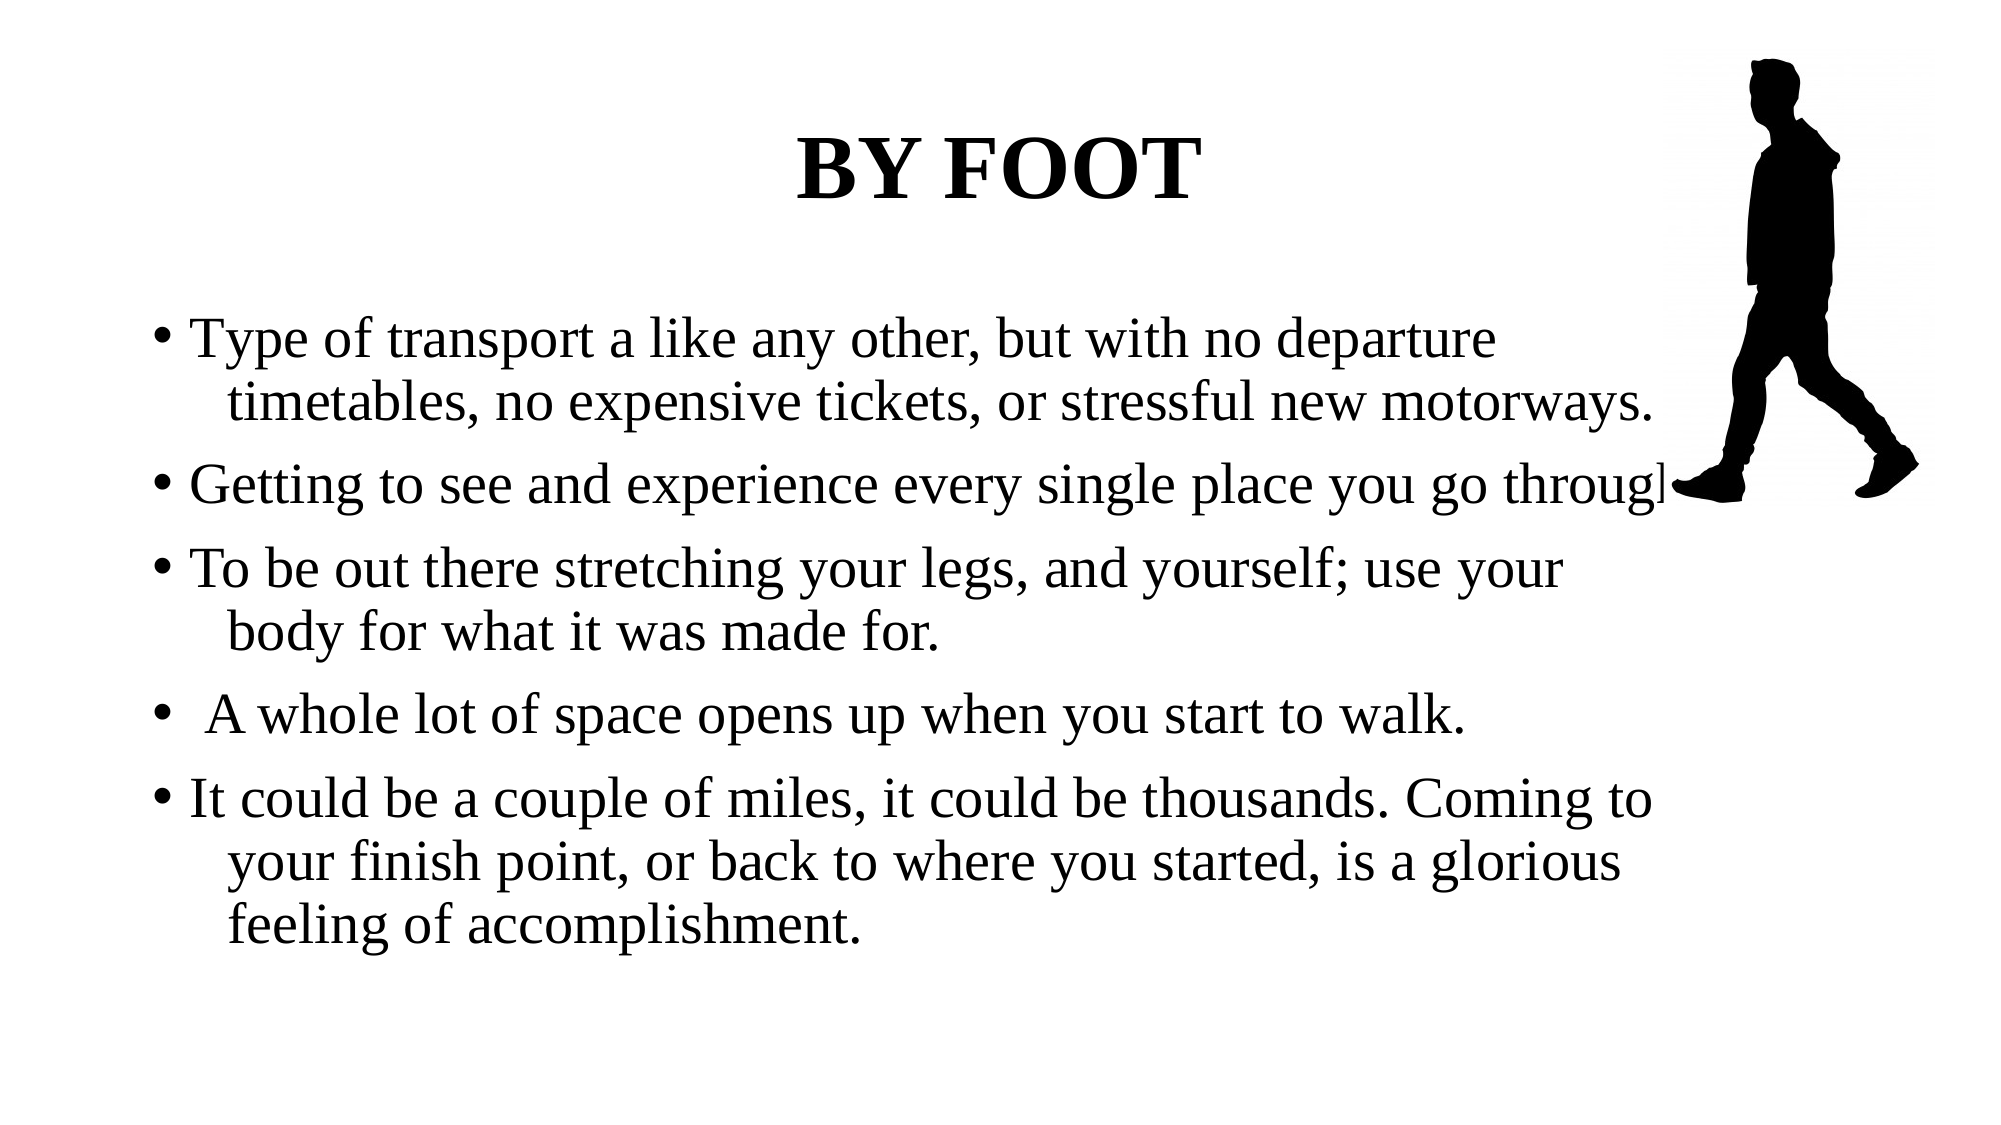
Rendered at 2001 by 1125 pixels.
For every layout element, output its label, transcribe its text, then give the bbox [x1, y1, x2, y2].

picture [1663, 48, 1935, 507]
title BY FOOT [137, 59, 1663, 278]
list Type of transport a like any other, but with no departure timetables, no expensive tickets, or stressful new motorways. Getting to see and experience every single place you go through To be out there stretching your legs, and yourself; use your body for what it was made for. A whole lot of space opens up when you start to walk. It could be a couple of miles, it could be thousands. Coming to your finish point, or back to where you started, is a glorious feeling of accomplishment. [137, 299, 1707, 1014]
